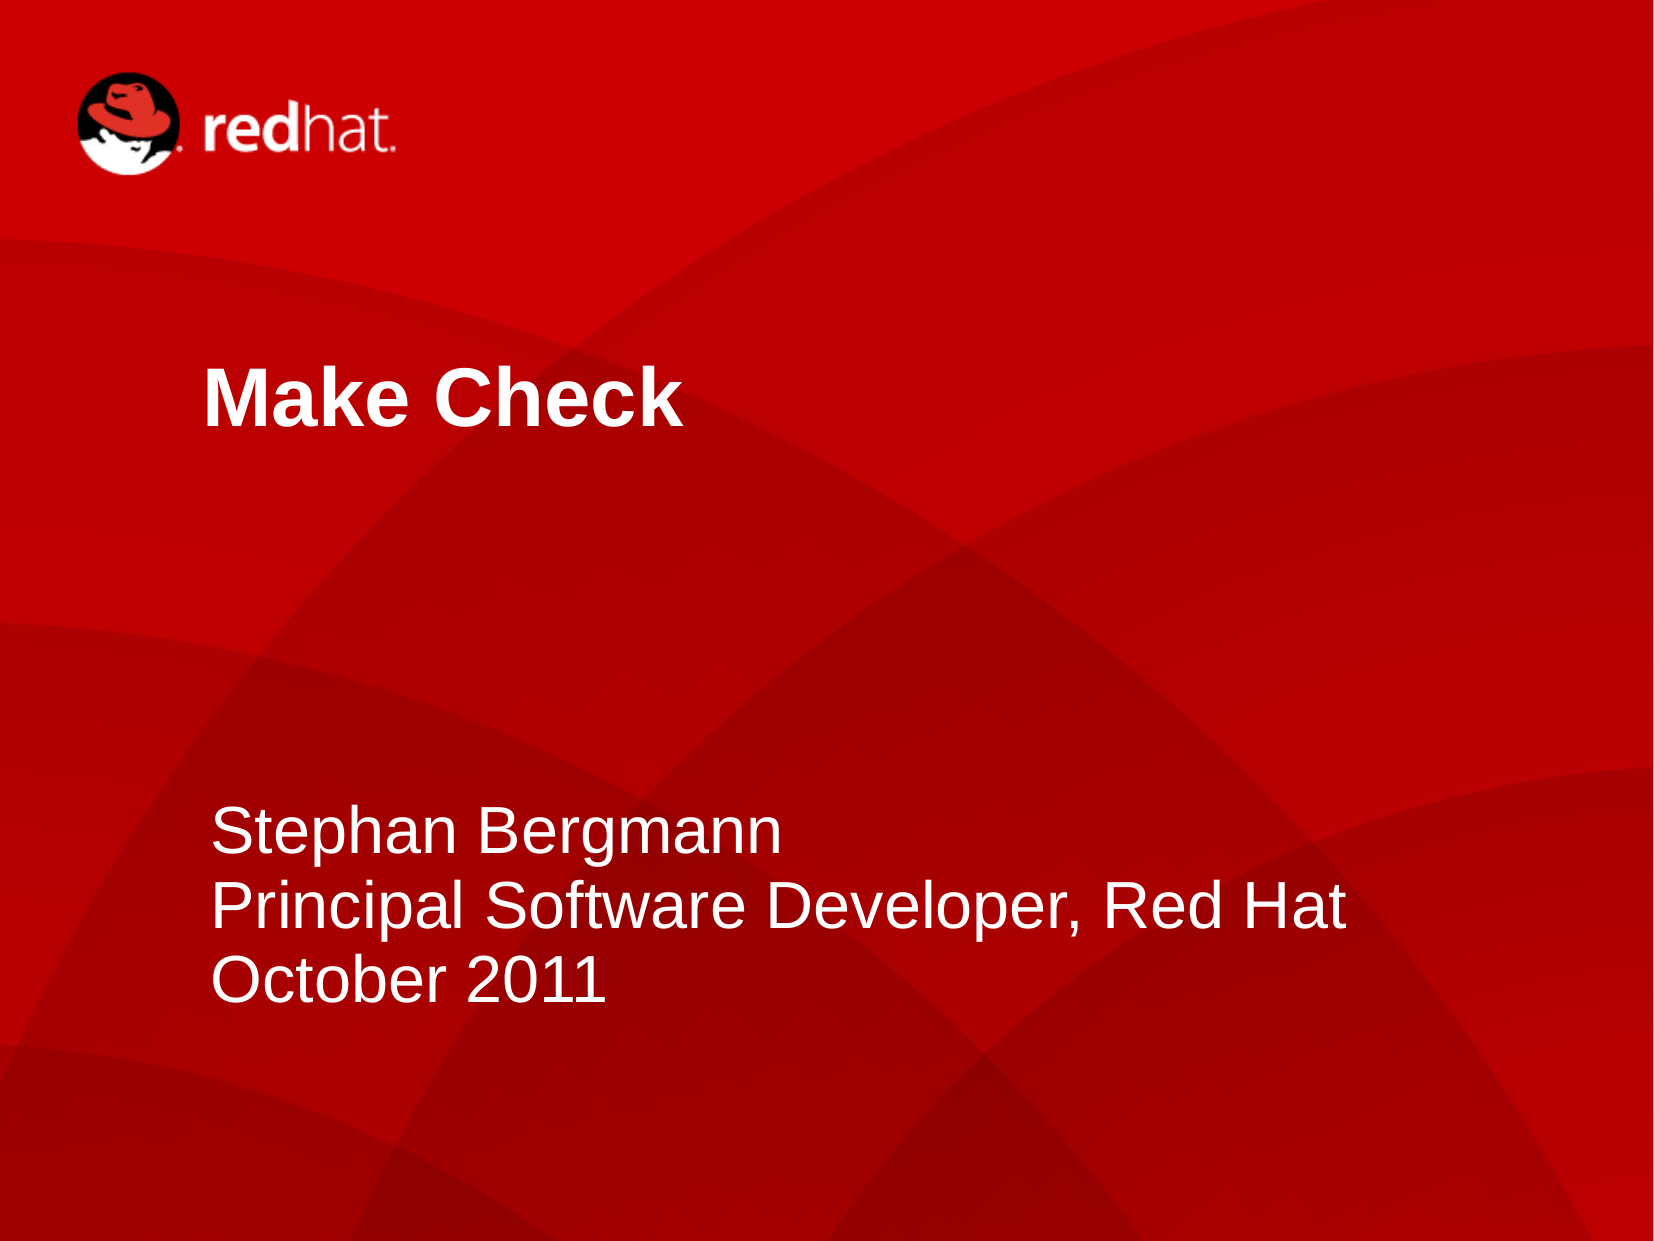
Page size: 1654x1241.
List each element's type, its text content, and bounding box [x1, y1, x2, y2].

picture [0, 0, 1654, 1241]
text_box Make Check [187, 297, 1426, 518]
text_box Stephan Bergmann Principal Software Developer, Red Hat October 2011 [195, 748, 1463, 988]
